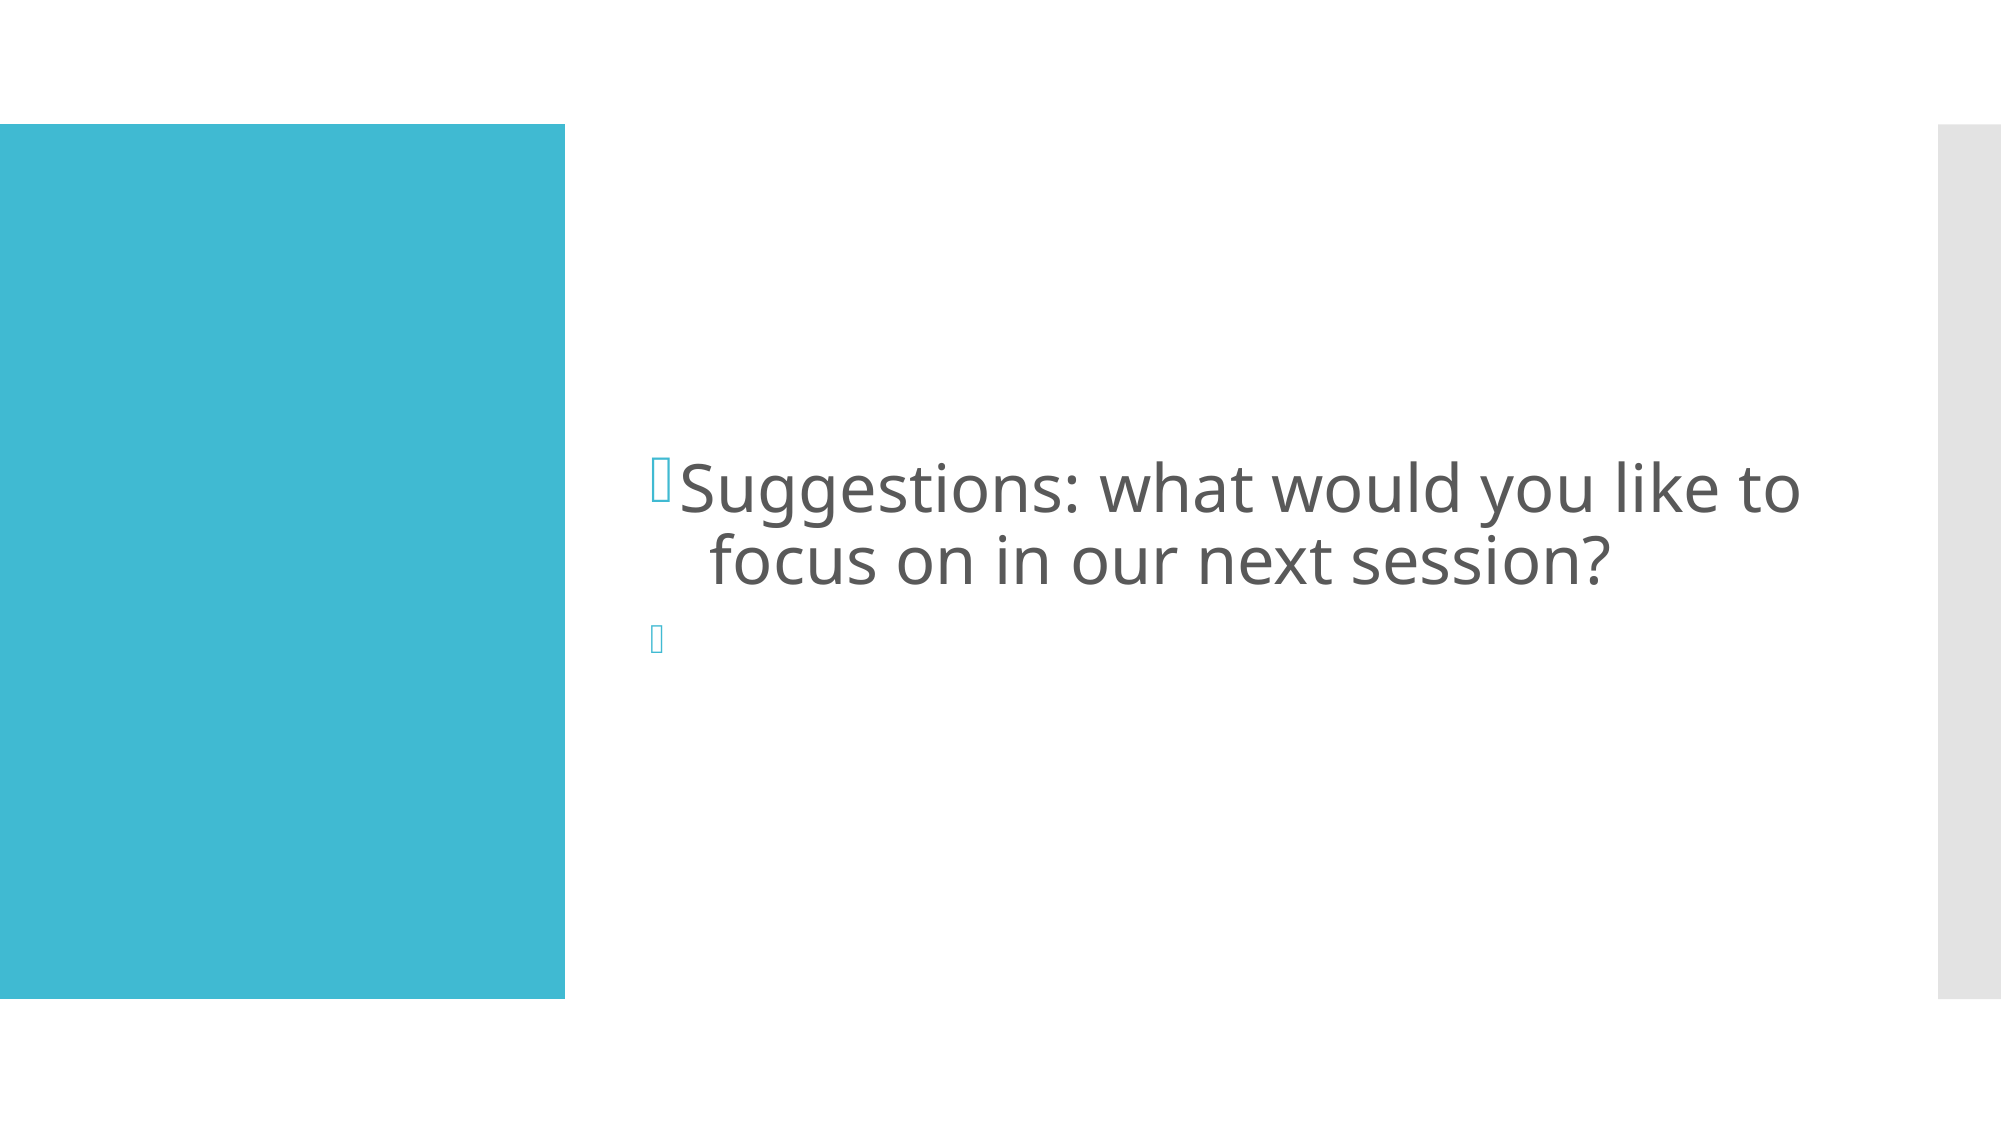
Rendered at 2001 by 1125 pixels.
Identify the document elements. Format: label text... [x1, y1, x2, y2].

list Suggestions: what would you like to focus on in our next session? [634, 141, 1835, 982]
